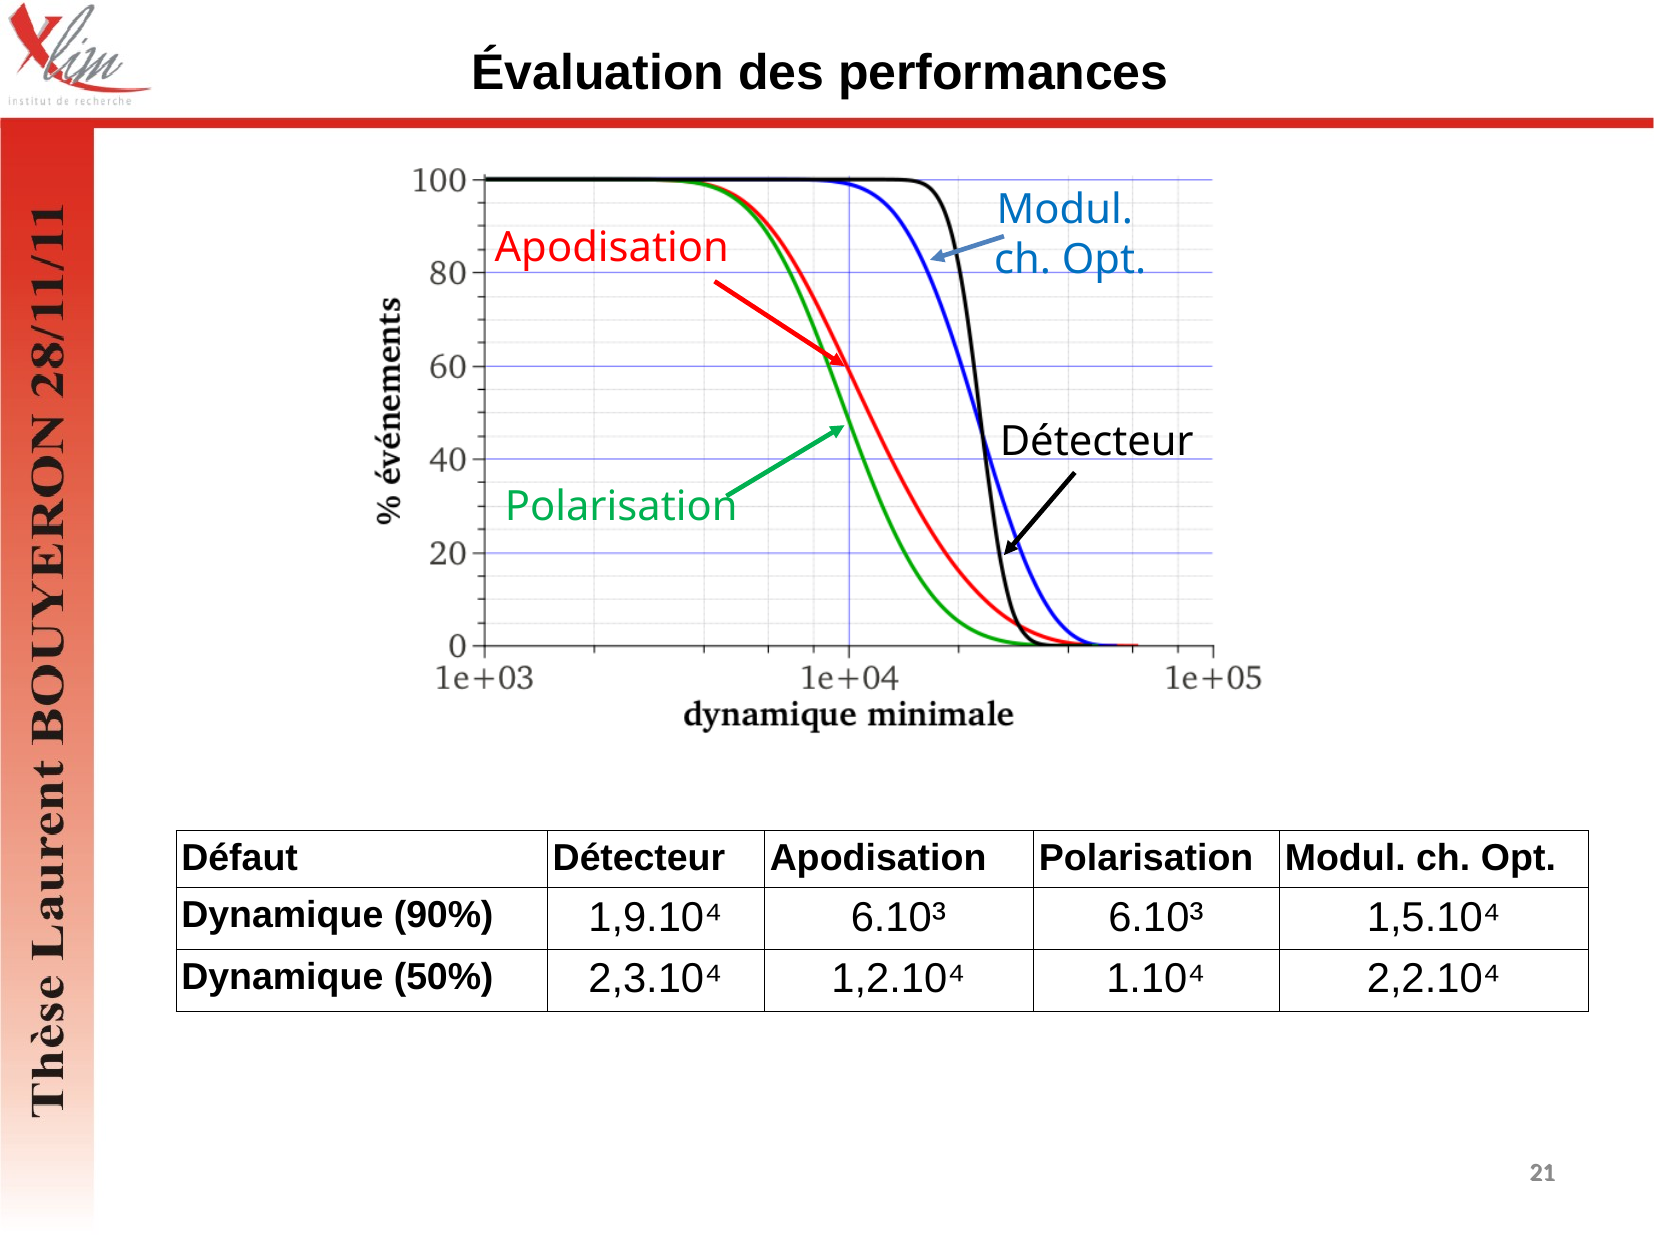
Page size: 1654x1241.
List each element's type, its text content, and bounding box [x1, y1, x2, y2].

table_cell 6.10³ [765, 888, 1033, 949]
table_cell 1,9.10⁴ [548, 888, 764, 949]
table_cell 1.10⁴ [1034, 950, 1279, 1011]
table_cell Dynamique (90%) [177, 888, 547, 949]
table_cell 1,2.10⁴ [765, 950, 1033, 1011]
table_cell 2,2.10⁴ [1280, 950, 1588, 1011]
table_header Modul. ch. Opt. [1280, 831, 1588, 887]
table_header Défaut [177, 831, 547, 887]
text_box Détecteur [984, 406, 1209, 472]
table_cell 2,3.10⁴ [548, 950, 764, 1011]
text_box Évaluation des performances [410, 31, 1231, 108]
table_header Polarisation [1034, 831, 1279, 887]
table_cell 1,5.10⁴ [1280, 888, 1588, 949]
text_box Apodisation [479, 212, 904, 279]
table_header Détecteur [548, 831, 764, 887]
text_box <numéro> [1185, 1129, 1571, 1213]
text_box Modul. ch. Opt. [968, 124, 1162, 290]
table_cell 6.10³ [1034, 888, 1279, 949]
table_header Apodisation [765, 831, 1033, 887]
picture [0, 0, 1654, 1241]
text_box Polarisation [490, 471, 912, 537]
table_cell Dynamique (50%) [177, 950, 547, 1011]
